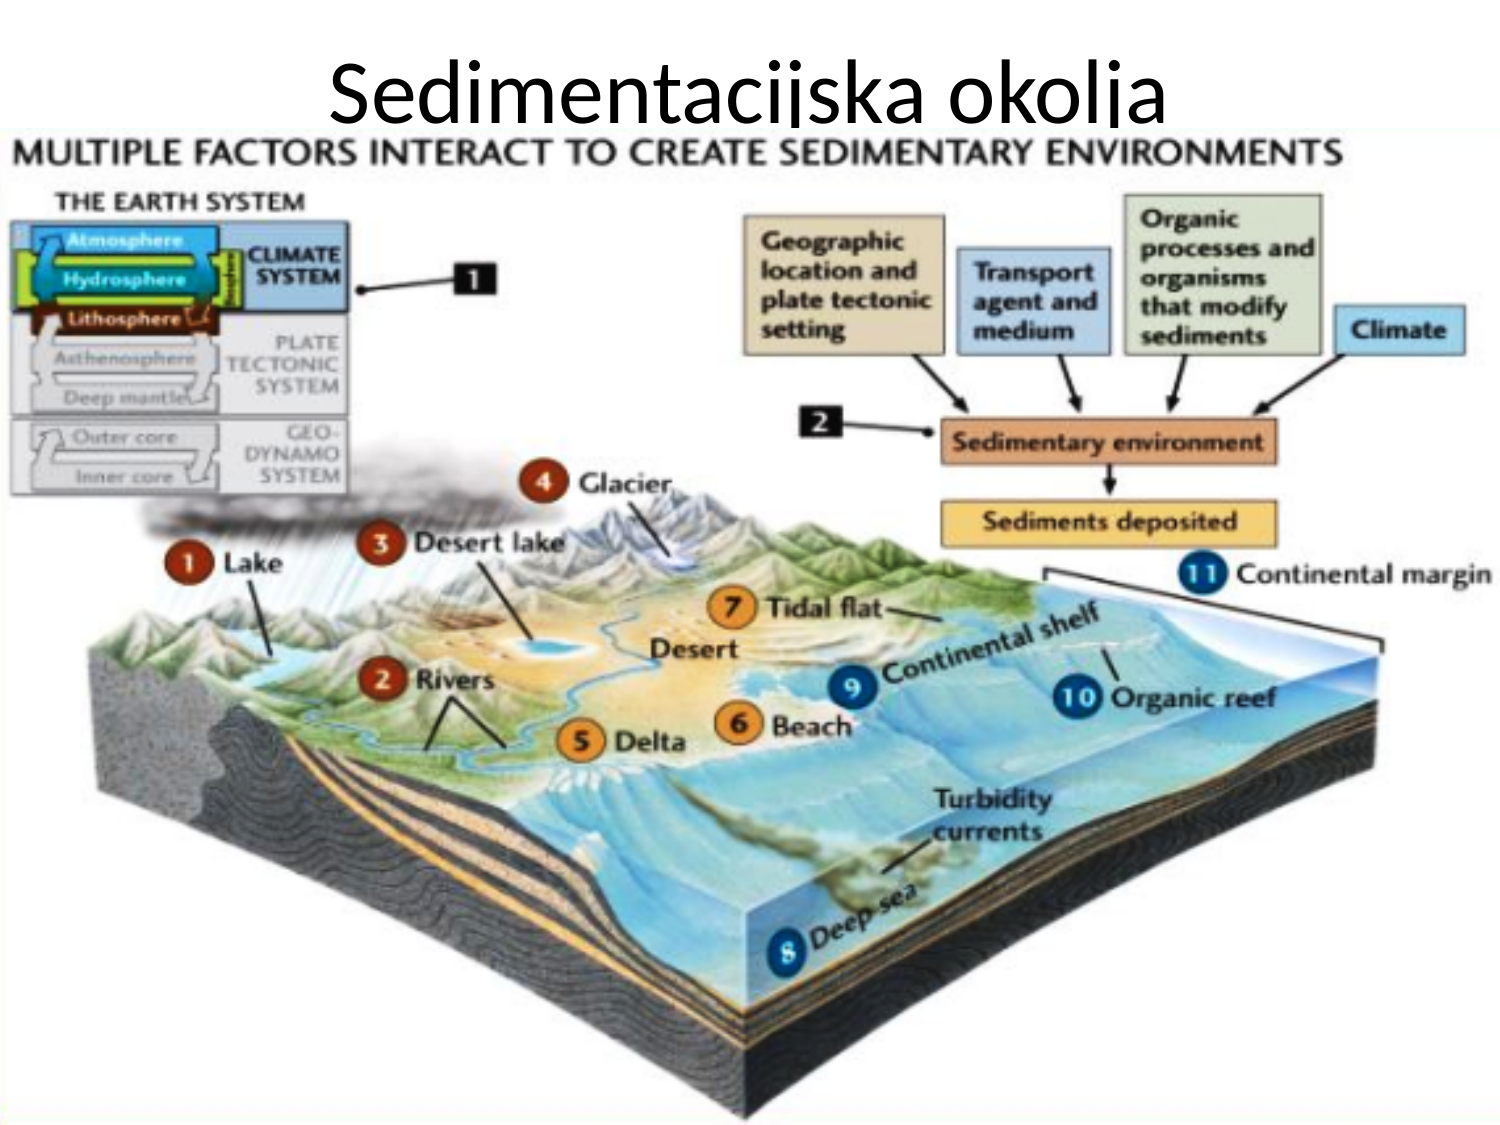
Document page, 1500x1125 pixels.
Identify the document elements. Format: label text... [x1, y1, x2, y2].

title Sedimentacijska okolja [75, 0, 1426, 128]
picture [0, 128, 1500, 1125]
